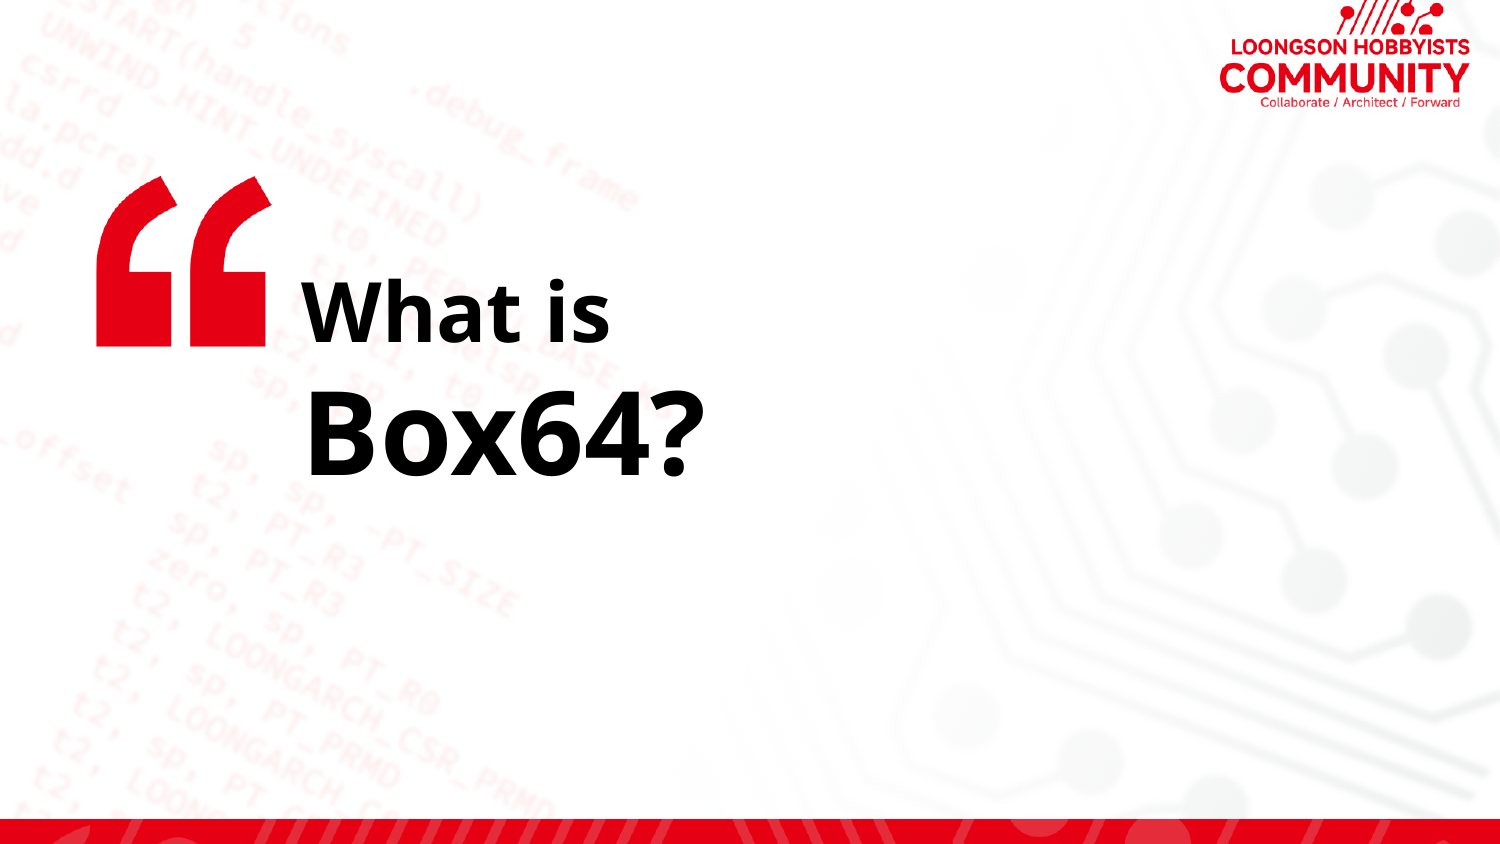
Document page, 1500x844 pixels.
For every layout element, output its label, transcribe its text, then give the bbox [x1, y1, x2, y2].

title What is Box64? [286, 245, 1228, 514]
picture [0, 0, 1500, 844]
